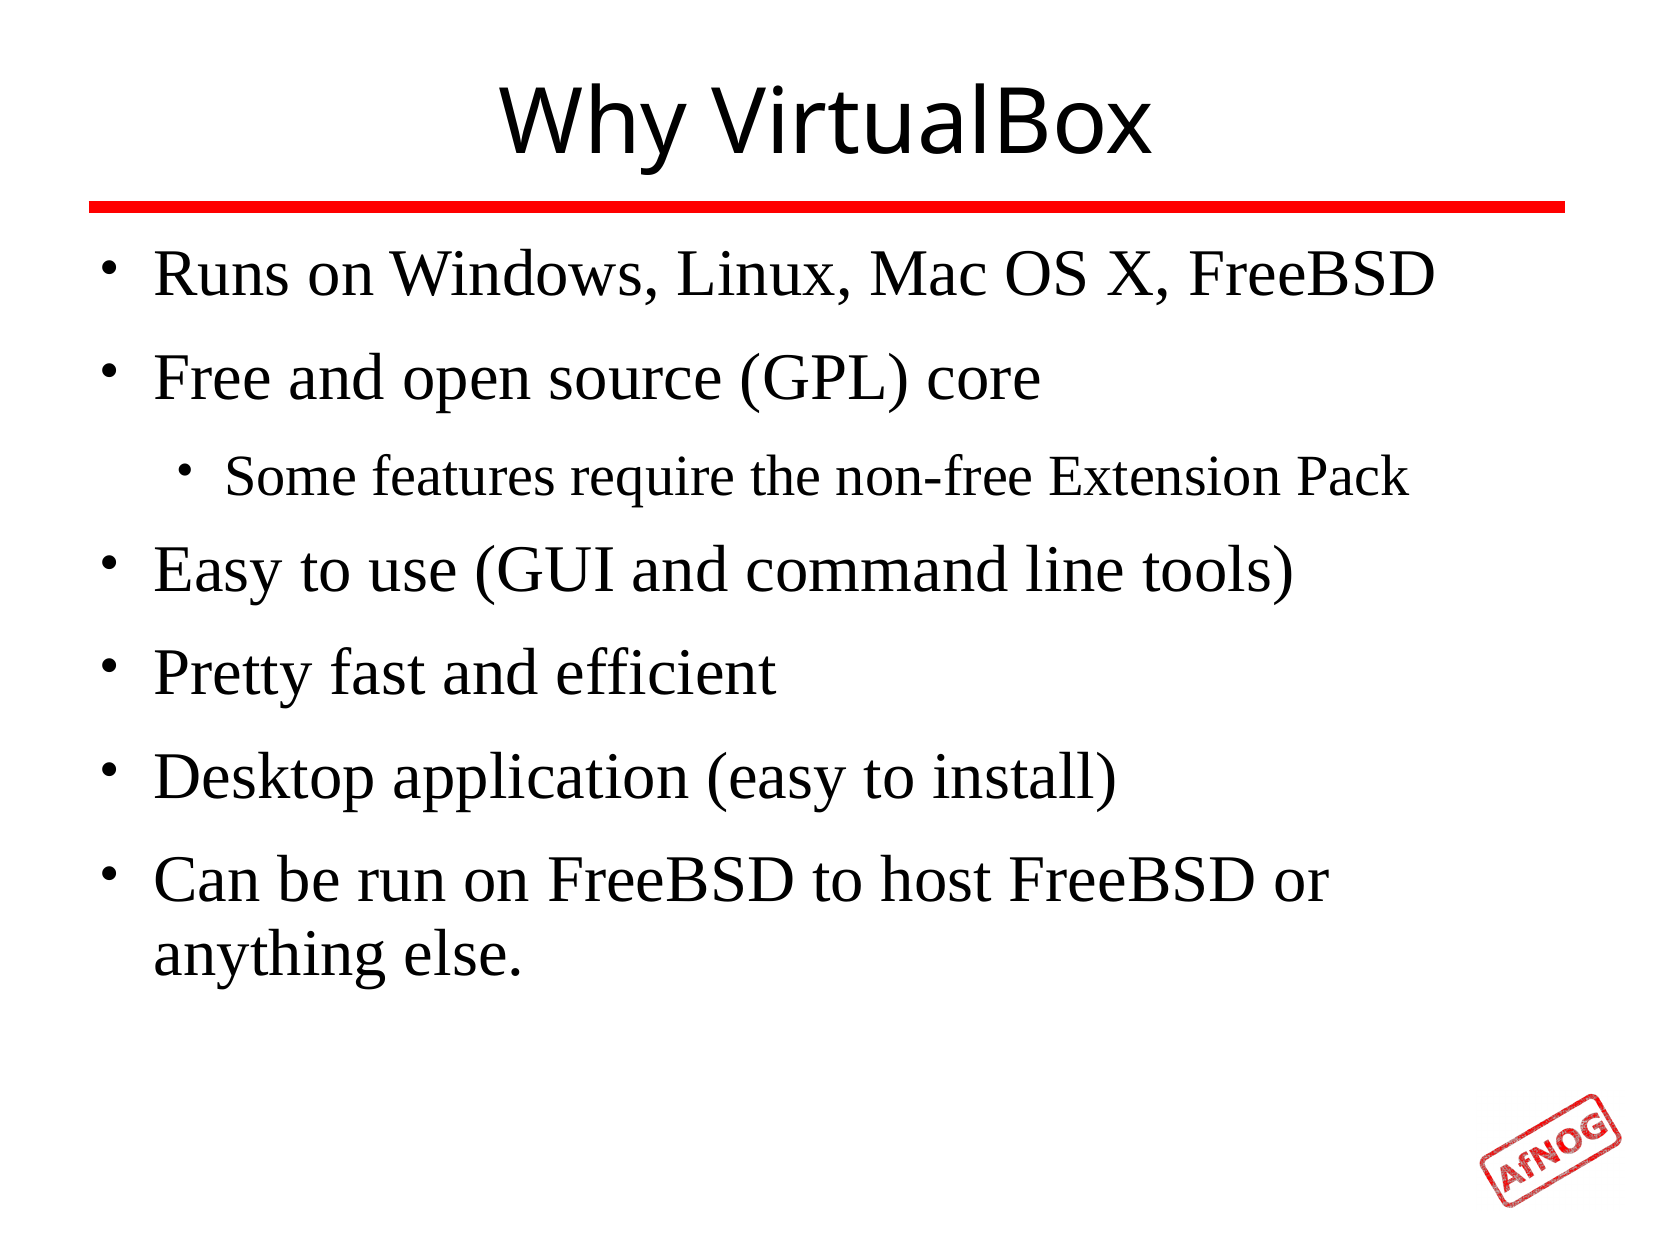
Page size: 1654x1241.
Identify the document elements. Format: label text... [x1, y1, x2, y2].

title Why VirtualBox [88, 36, 1565, 200]
picture [1476, 1090, 1625, 1211]
list Runs on Windows, Linux, Mac OS X, FreeBSD Free and open source (GPL) core Some features require the non-free Extension Pack Easy to use (GUI and command line tools) Pretty fast and efficient Desktop application (easy to install) Can be run on FreeBSD to host FreeBSD or anything else. [82, 236, 1571, 1108]
